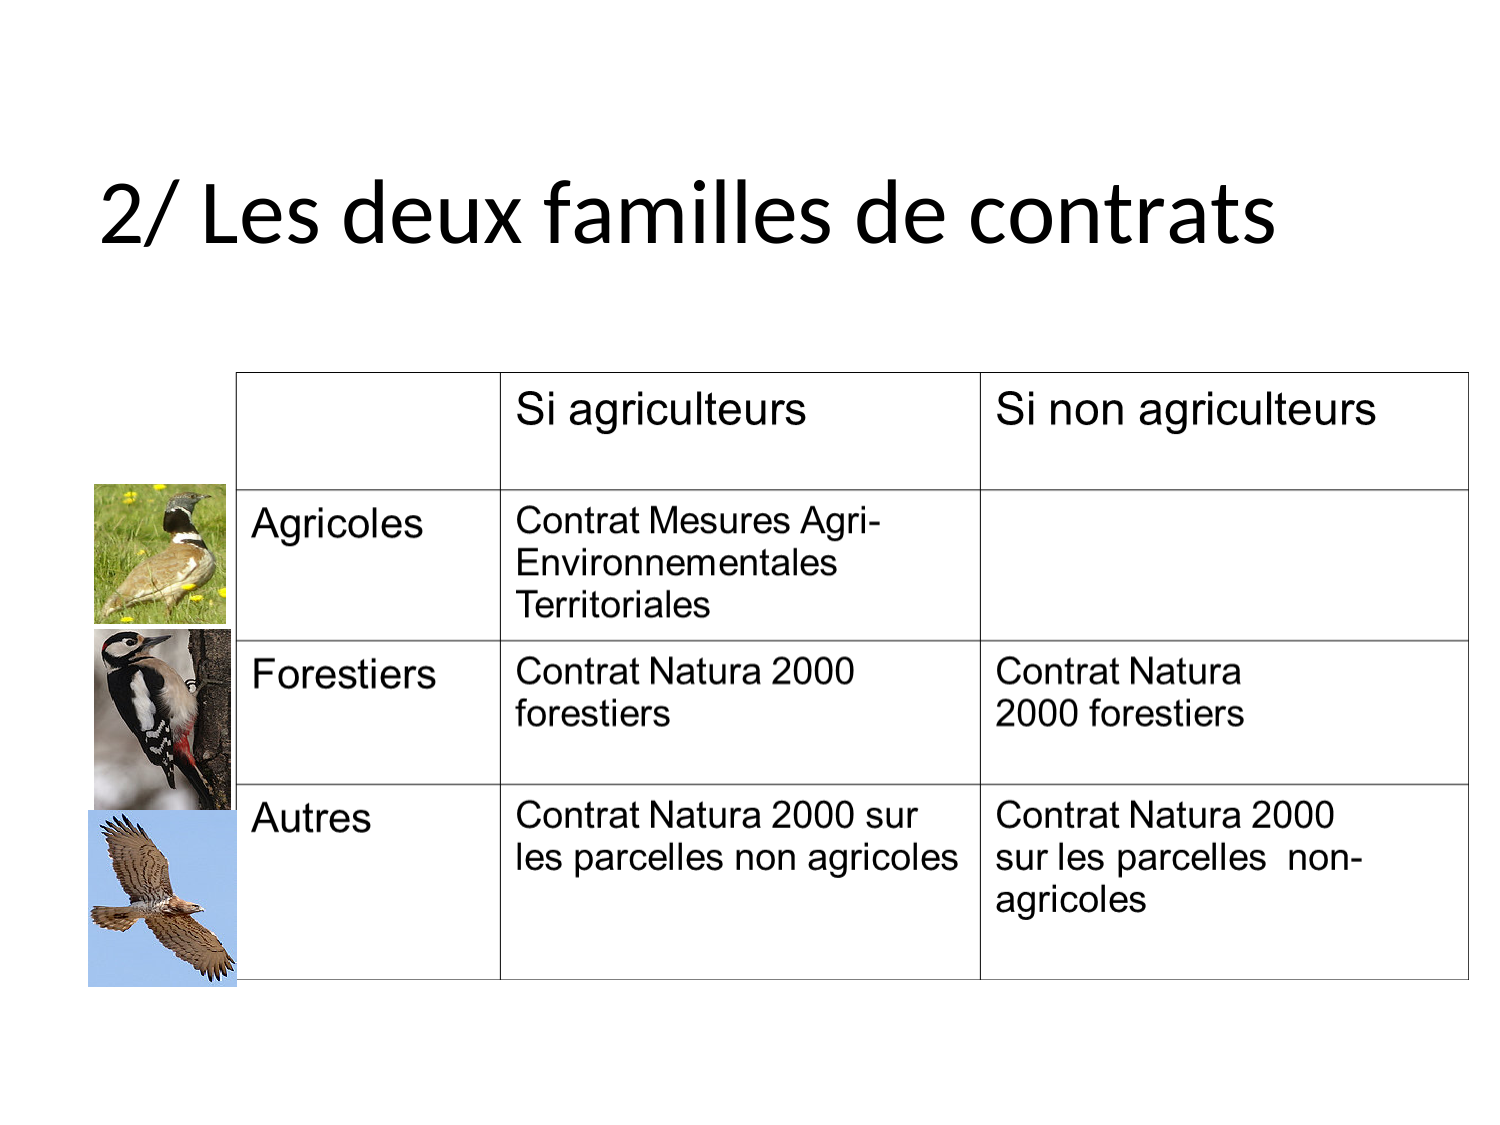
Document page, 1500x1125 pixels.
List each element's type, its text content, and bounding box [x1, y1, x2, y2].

picture [88, 367, 1469, 987]
title 2/ Les deux familles de contrats [62, 89, 1411, 325]
